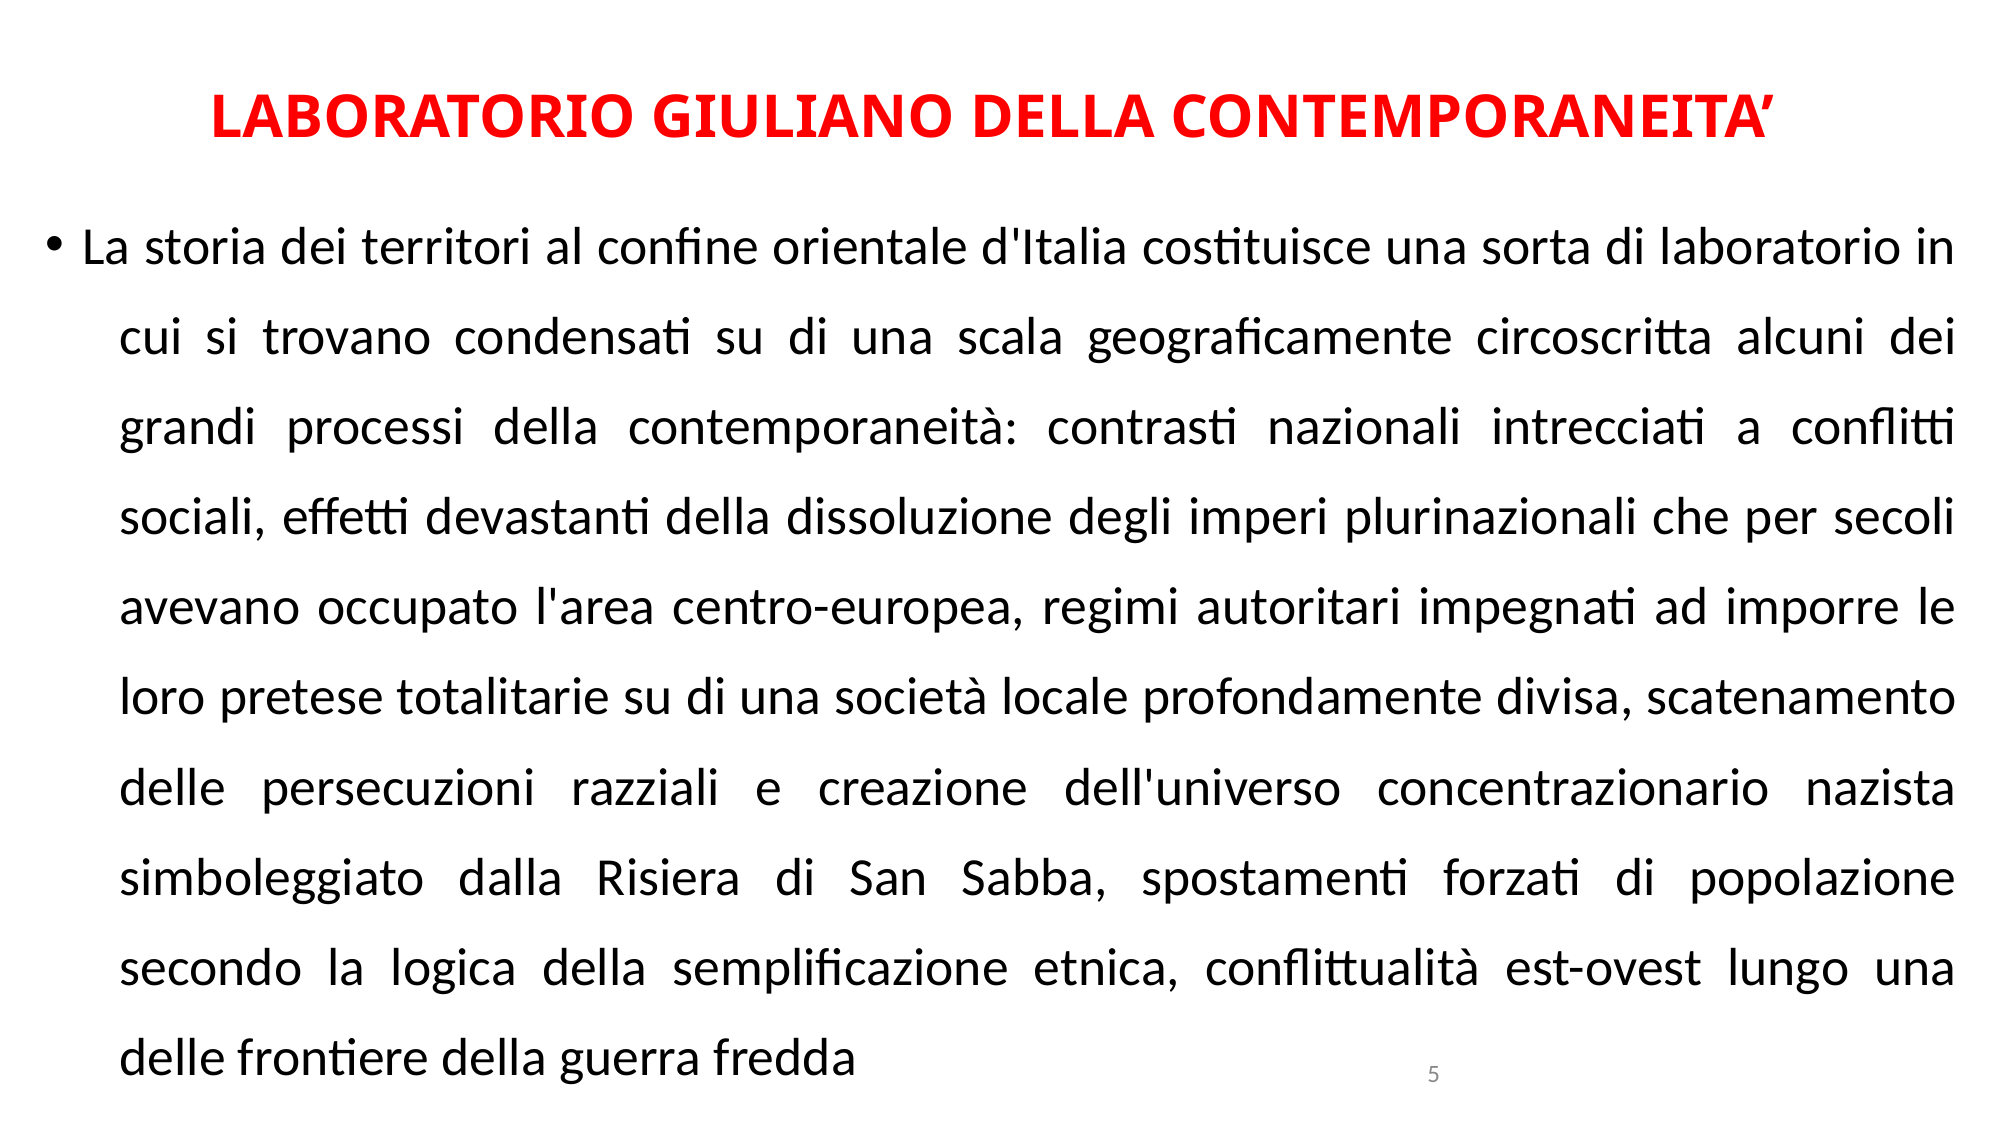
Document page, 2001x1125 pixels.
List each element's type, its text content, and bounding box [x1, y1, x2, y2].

title LABORATORIO GIULIANO DELLA CONTEMPORANEITA’ [137, 59, 1863, 177]
text_box 4 [1412, 1042, 1863, 1103]
list La storia dei territori al confine orientale d'Italia costituisce una sorta di laboratorio in cui si trovano condensati su di una scala geograficamente circoscritta alcuni dei grandi processi della contemporaneità: contrasti nazionali intrecciati a conflitti sociali, effetti devastanti della dissoluzione degli imperi plurinazionali che per secoli avevano occupato l'area centro-europea, regimi autoritari impegnati ad imporre le loro pretese totalitarie su di una società locale profondamente divisa, scatenamento delle persecuzioni razziali e creazione dell'universo concentrazionario nazista simboleggiato dalla Risiera di San Sabba, spostamenti forzati di popolazione secondo la logica della semplificazione etnica, conflittualità est-ovest lungo una delle frontiere della guerra fredda [30, 177, 1974, 1101]
